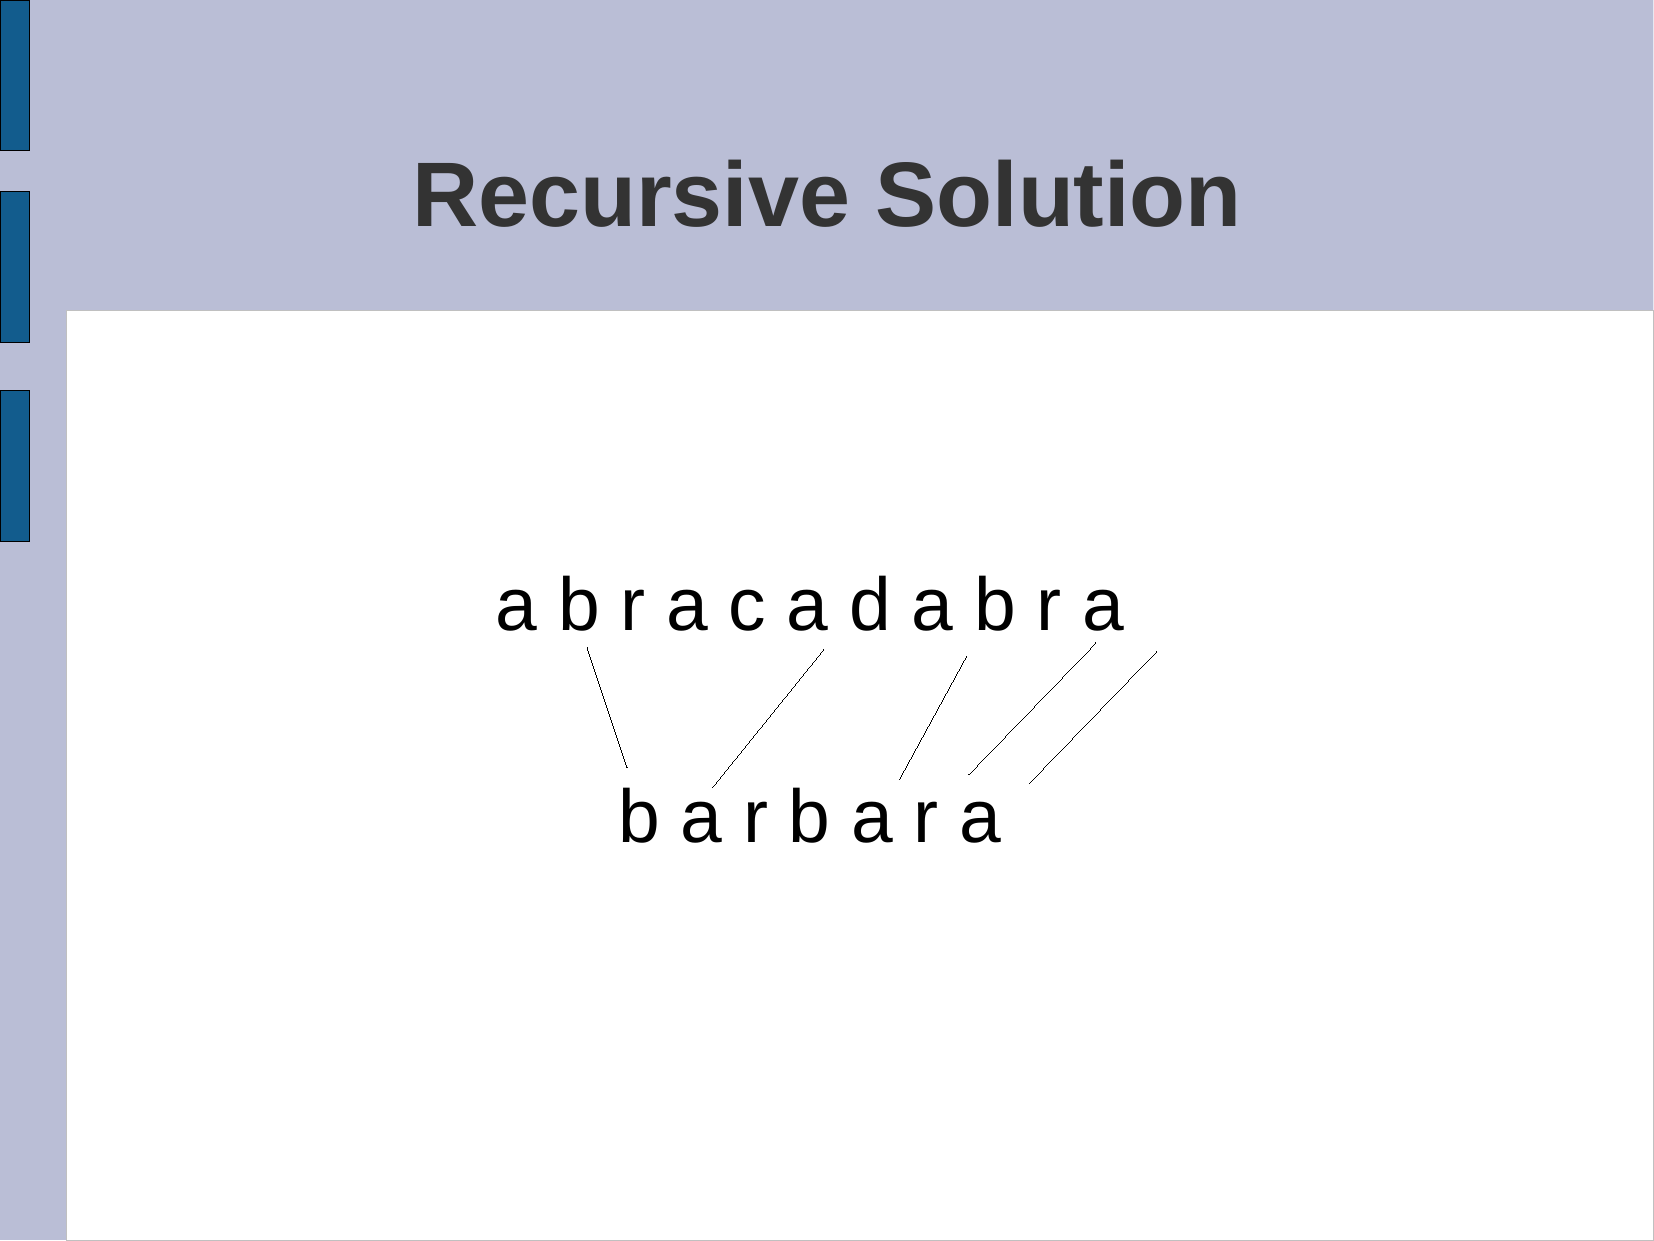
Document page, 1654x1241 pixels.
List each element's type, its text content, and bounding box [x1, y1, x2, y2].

text_box a b r a c a d a b r a [495, 562, 1125, 647]
title Recursive Solution [121, 91, 1534, 299]
text_box b a r b a r a [618, 774, 1002, 859]
